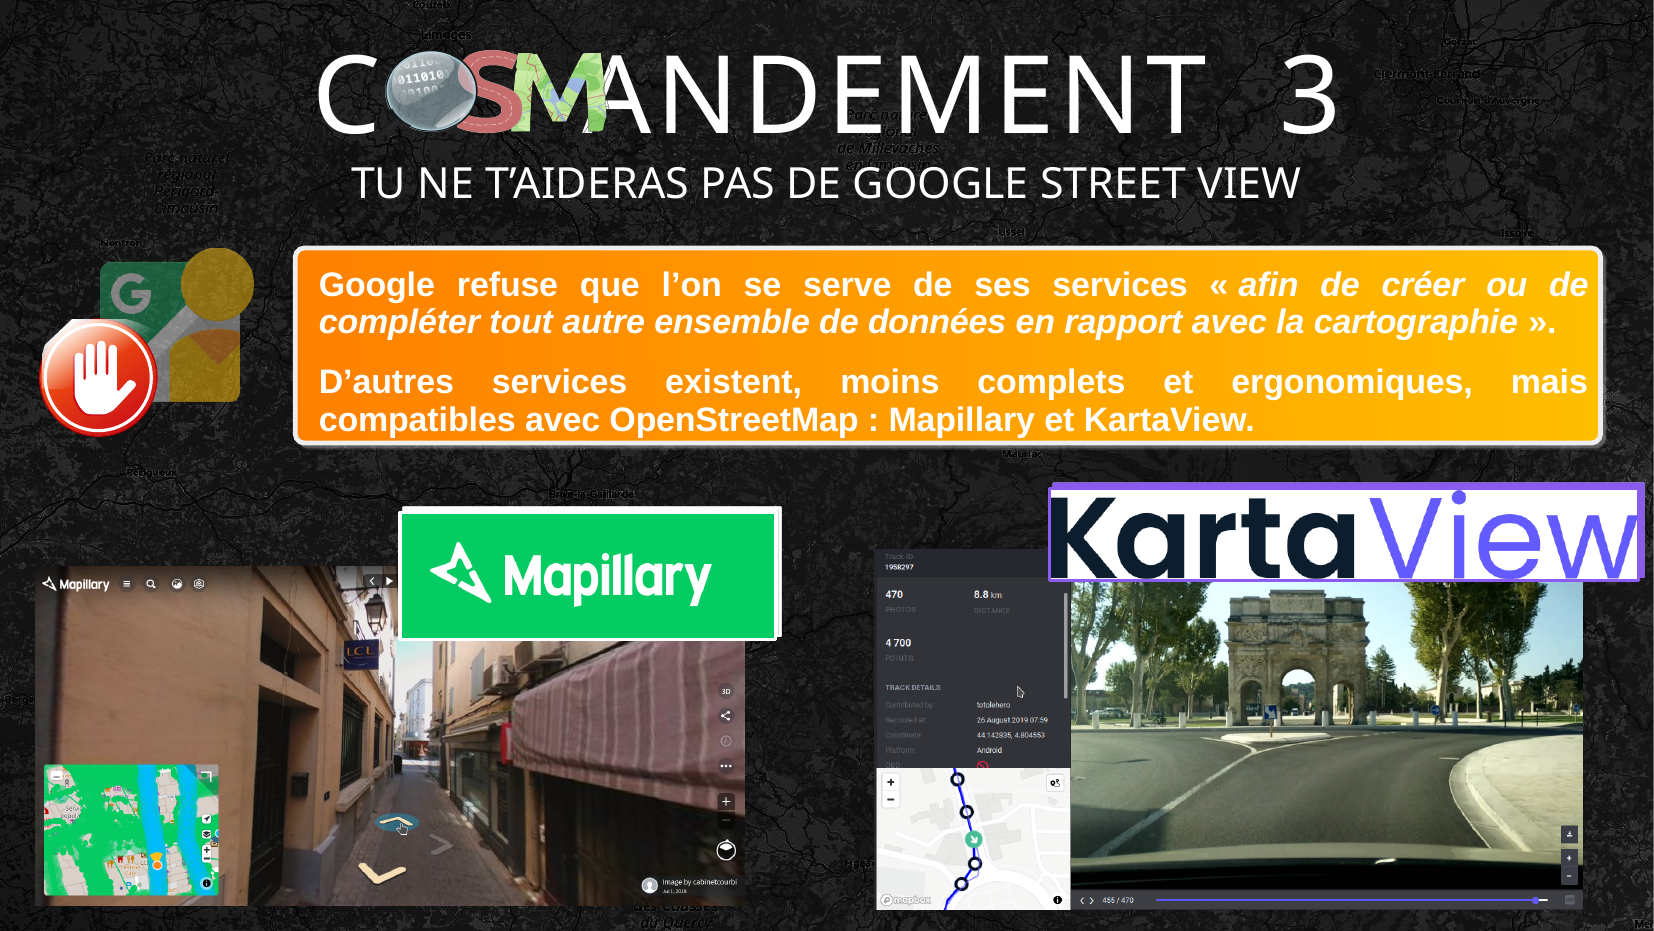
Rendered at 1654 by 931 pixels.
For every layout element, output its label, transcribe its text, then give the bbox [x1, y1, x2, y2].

text_box Tu ne t’aideras pas de Google Street View [330, 145, 1323, 225]
list Google refuse que l’on se serve de ses services « afin de créer ou de compléter tout autre ensemble de données en rapport avec la cartographie ». D’autres services existent, moins complets et ergonomiques, mais compatibles avec OpenStreetMap : Mapillary et KartaView. [318, 265, 1589, 443]
title C ANDEMENT 3 [301, 13, 1353, 169]
text_box [295, 248, 1601, 443]
picture [0, 0, 1654, 931]
